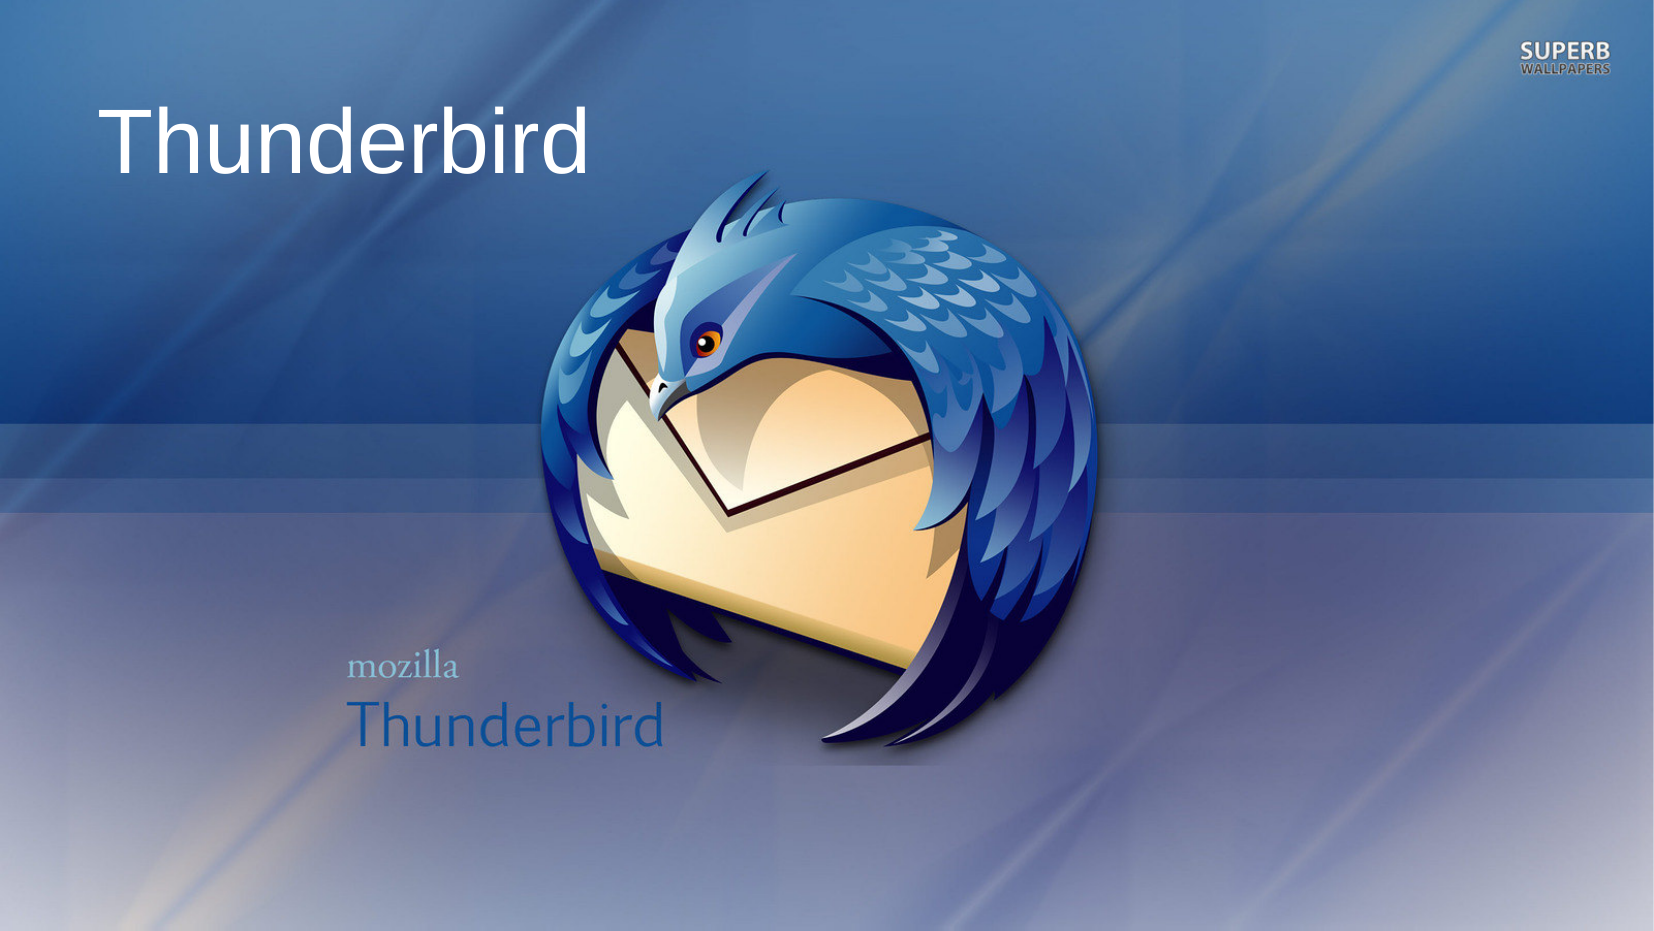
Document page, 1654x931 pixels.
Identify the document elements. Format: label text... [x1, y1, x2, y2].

picture [0, 0, 1654, 931]
text_box Thunderbird [82, 82, 939, 201]
